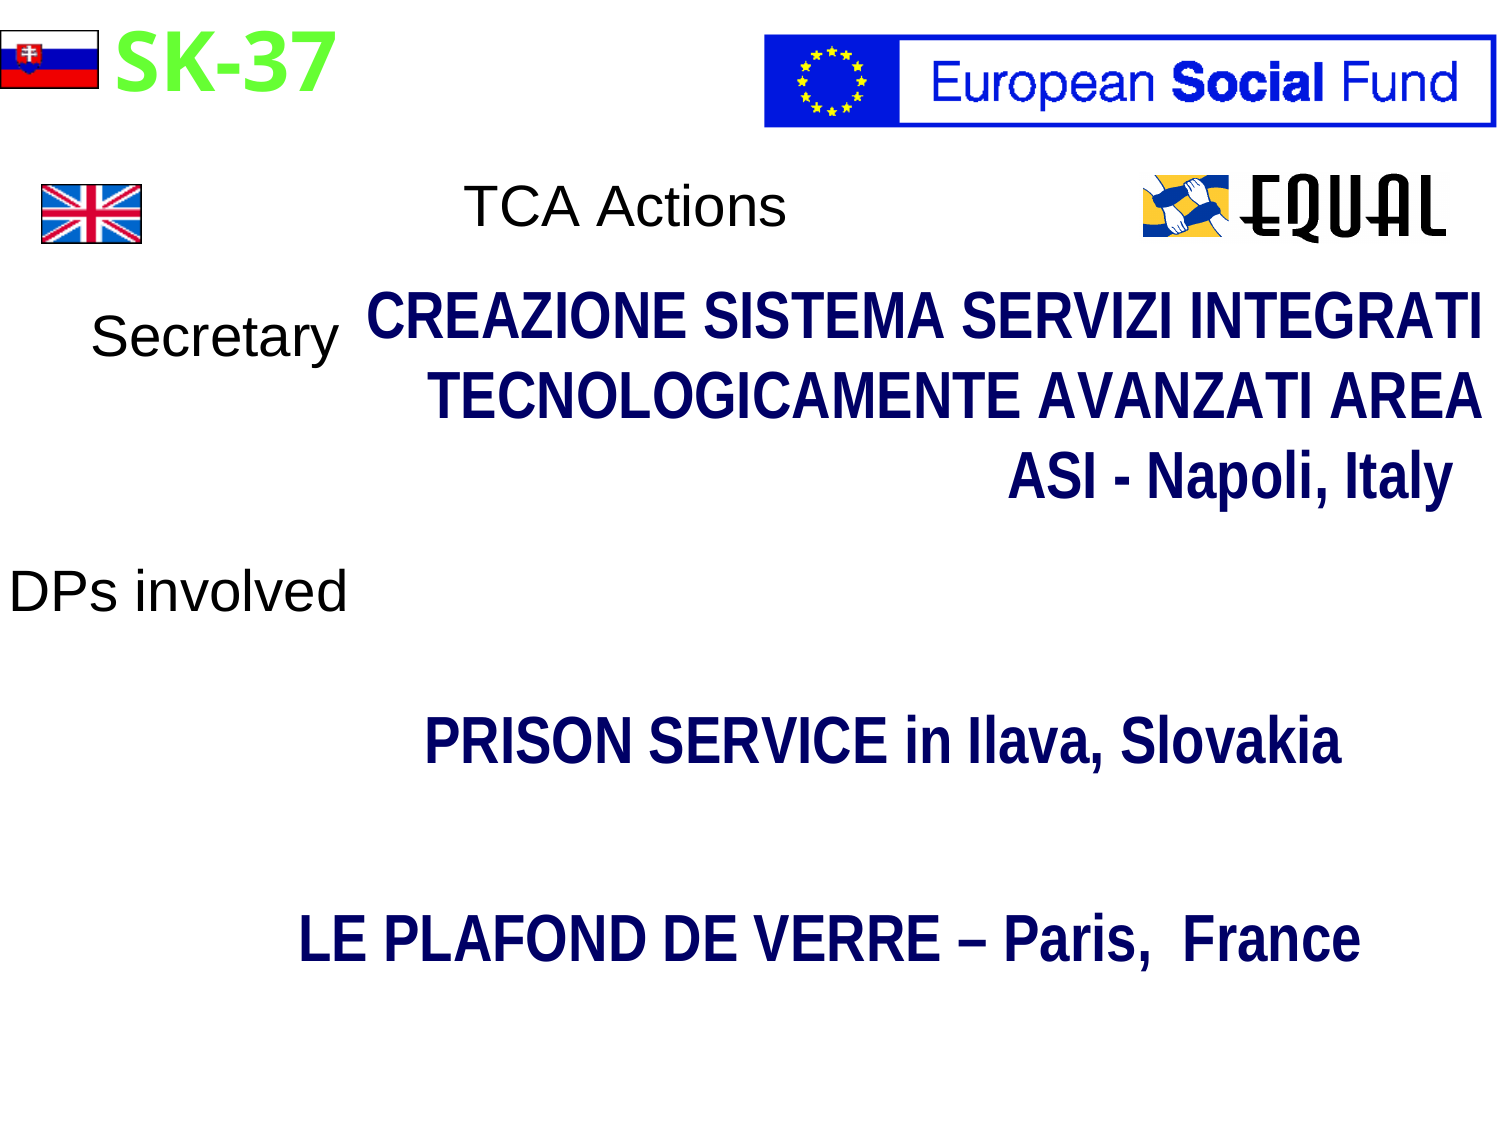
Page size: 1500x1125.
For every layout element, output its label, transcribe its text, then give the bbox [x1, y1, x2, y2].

picture [0, 30, 99, 89]
picture [41, 184, 142, 245]
text_box PRISON SERVICE in Ilava, Slovakia [407, 689, 1359, 785]
text_box LE PLAFOND DE VERRE – Paris, France [283, 887, 1388, 984]
text_box SK-37 [100, 0, 479, 116]
picture [1139, 172, 1450, 244]
text_box DPs involved [0, 545, 381, 631]
text_box CREAZIONE SISTEMA SERVIZI INTEGRATI TECNOLOGICAMENTE AVANZATI AREA ASI - Napoli, Italy [312, 263, 1500, 520]
text_box Secretary [75, 290, 312, 376]
picture [761, 30, 1500, 132]
text_box TCA Actions [449, 160, 803, 246]
